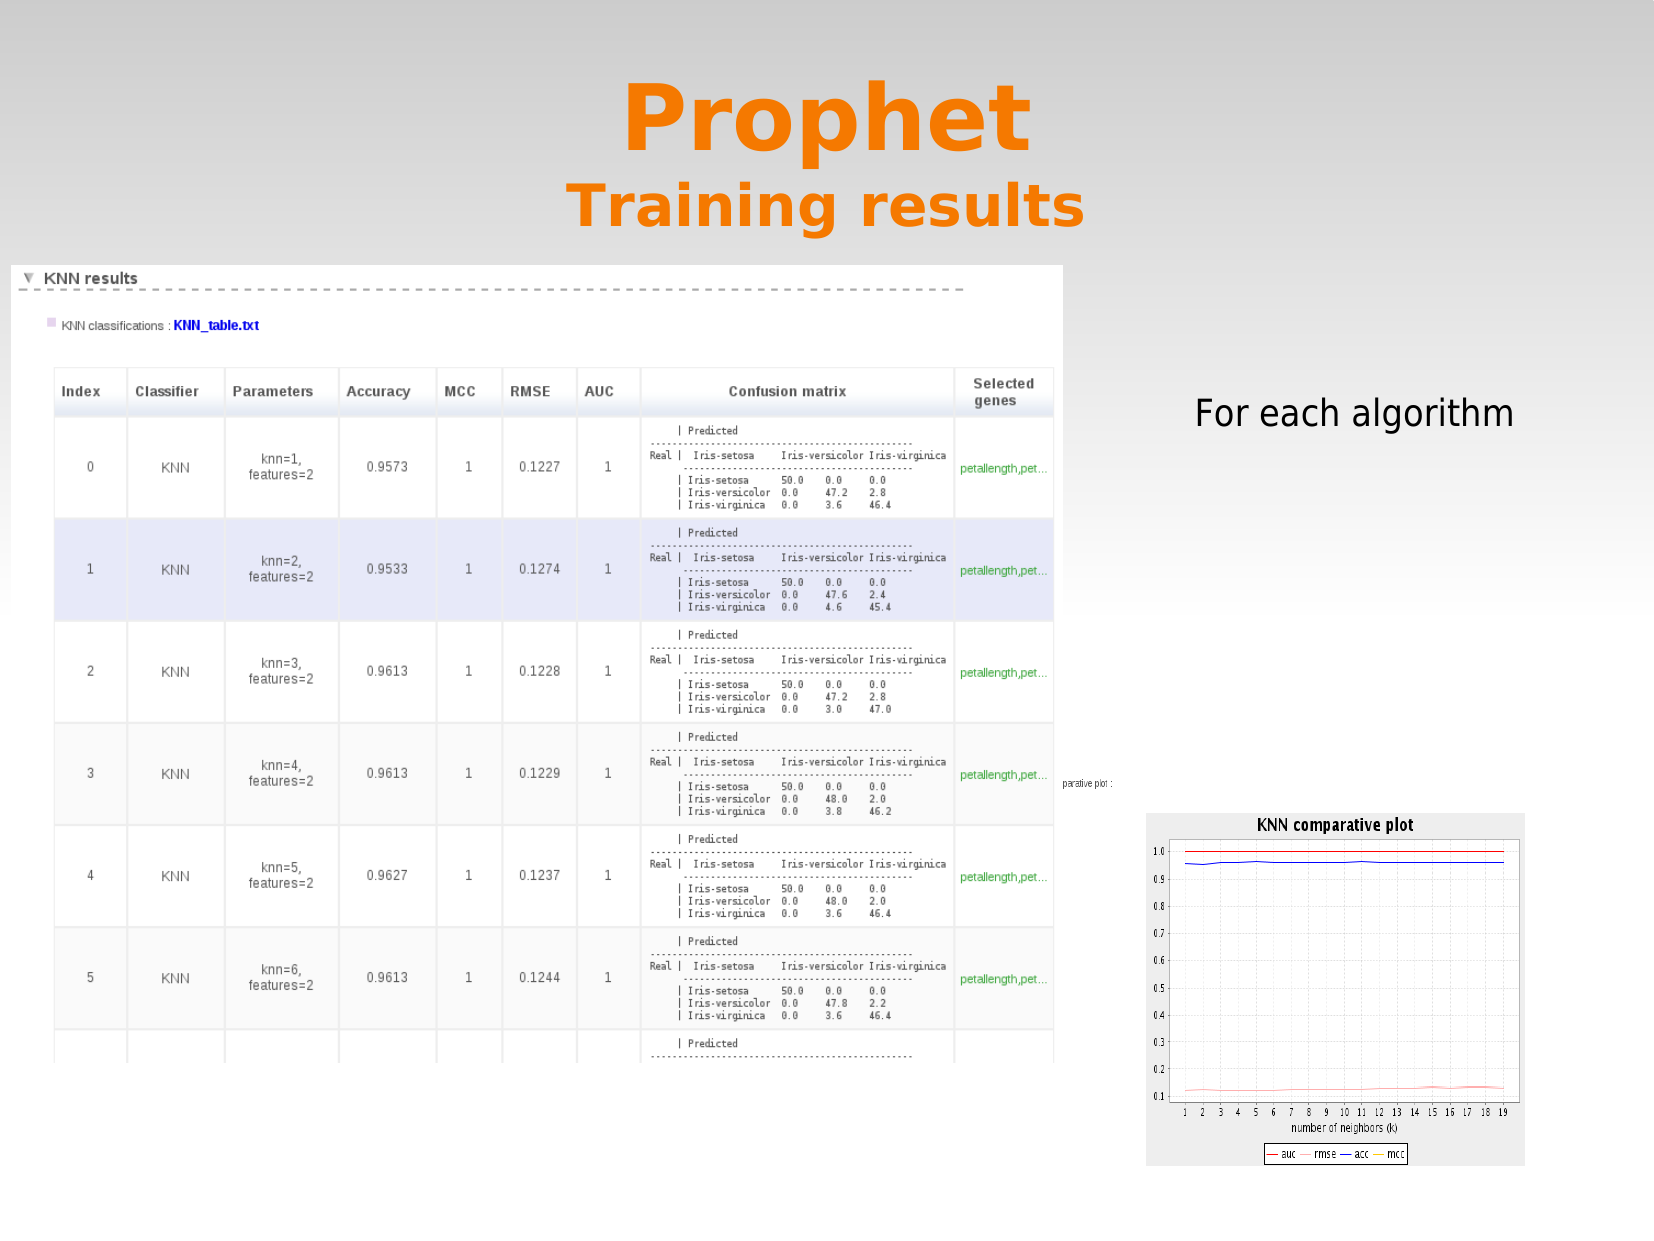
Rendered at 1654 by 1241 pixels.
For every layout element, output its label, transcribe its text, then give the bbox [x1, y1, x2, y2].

text_box For each algorithm [1179, 384, 1530, 443]
title Prophet Training results [82, 49, 1571, 257]
picture [11, 265, 1565, 1194]
